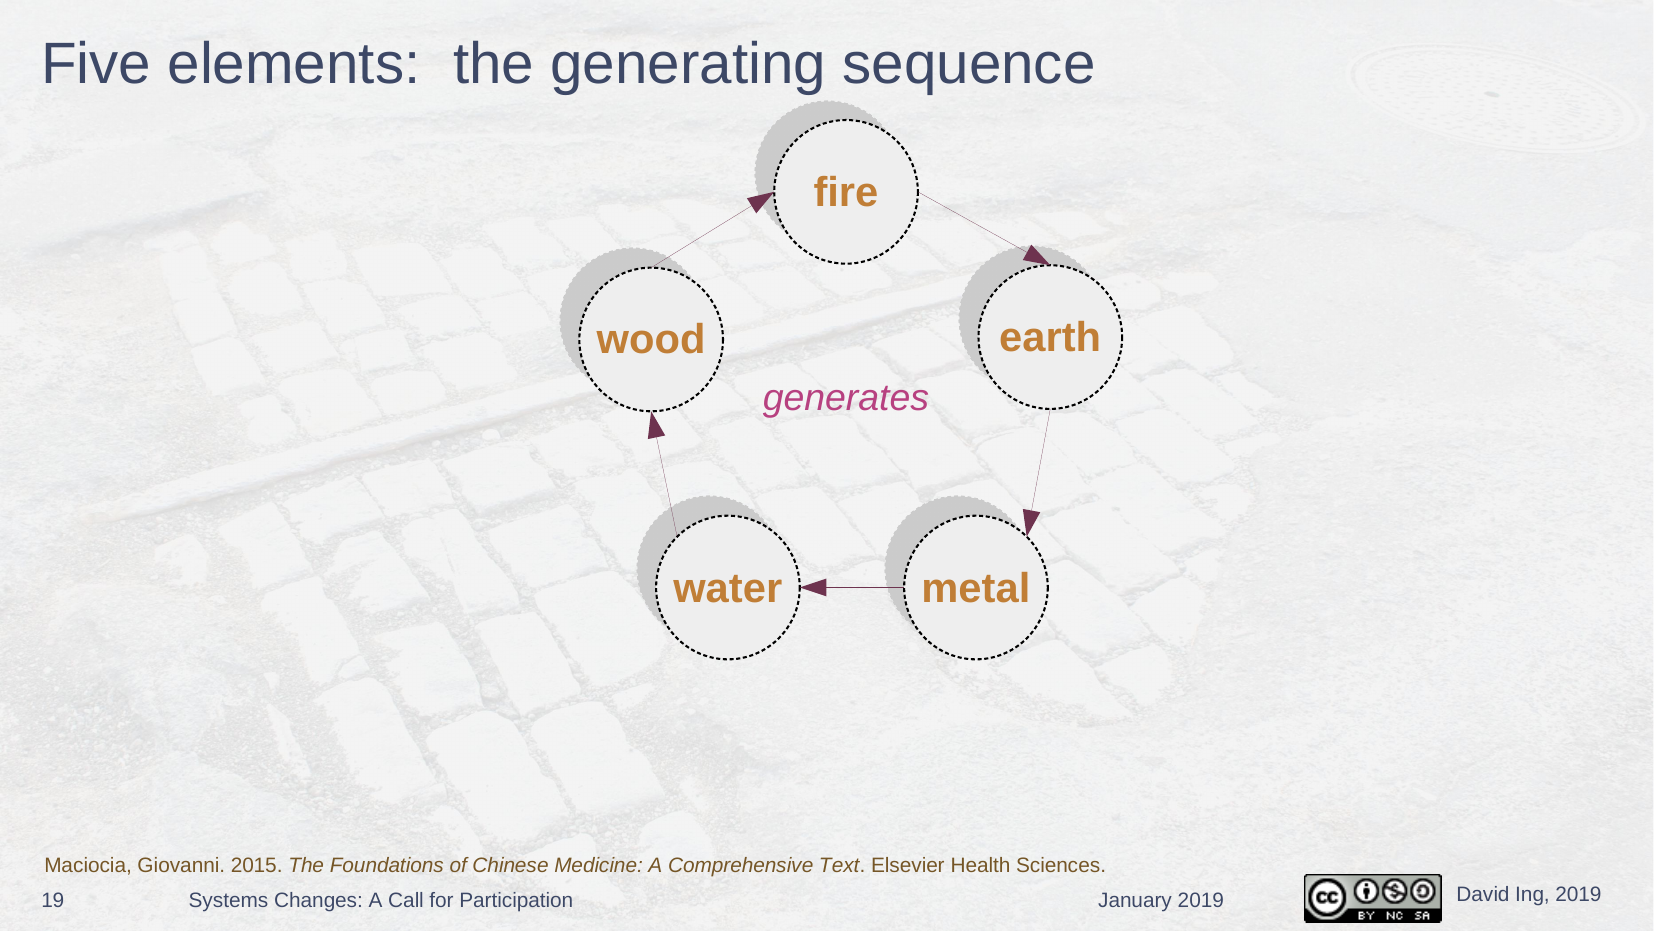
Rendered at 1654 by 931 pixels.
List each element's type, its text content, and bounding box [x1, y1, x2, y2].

text_box metal [904, 515, 1048, 660]
picture [0, 0, 1654, 931]
text_box Maciocia, Giovanni. 2015. The Foundations of Chinese Medicine: A Comprehensive Text. Elsevier Health Sciences. [29, 846, 1127, 885]
text_box generates [748, 368, 953, 426]
text_box water [656, 515, 800, 660]
title Five elements: the generating sequence [41, 30, 1613, 126]
text_box fire [774, 120, 918, 264]
text_box earth [978, 265, 1123, 409]
text_box wood [579, 267, 724, 412]
